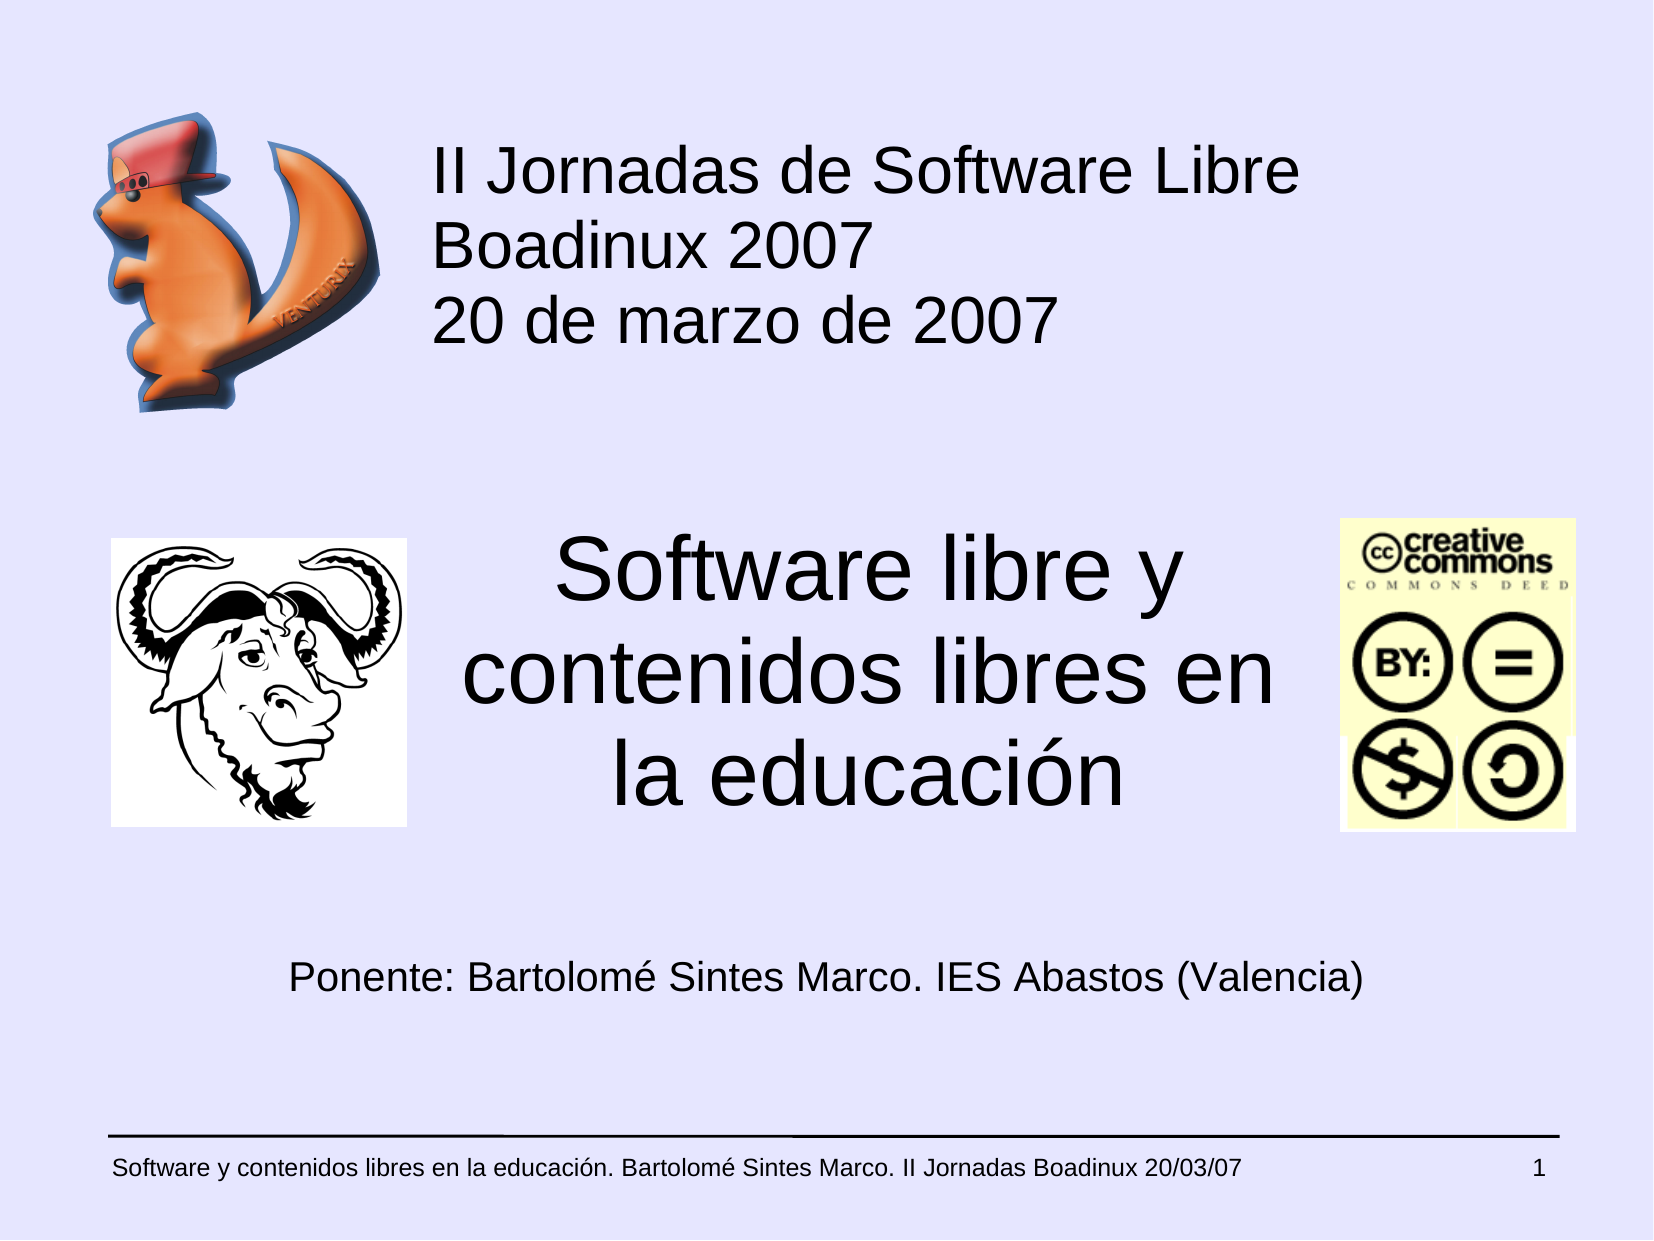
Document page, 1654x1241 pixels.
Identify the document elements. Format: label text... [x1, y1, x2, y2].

picture [1340, 518, 1576, 832]
text_box Software libre y contenidos libres en la educación [445, 517, 1294, 826]
picture [111, 538, 407, 827]
text_box II Jornadas de Software Libre Boadinux 2007 20 de marzo de 2007 [431, 133, 1480, 414]
text_box Ponente: Bartolomé Sintes Marco. IES Abastos (Valencia) [107, 953, 1546, 1001]
picture [87, 109, 384, 417]
text_box [75, 1120, 1611, 1178]
